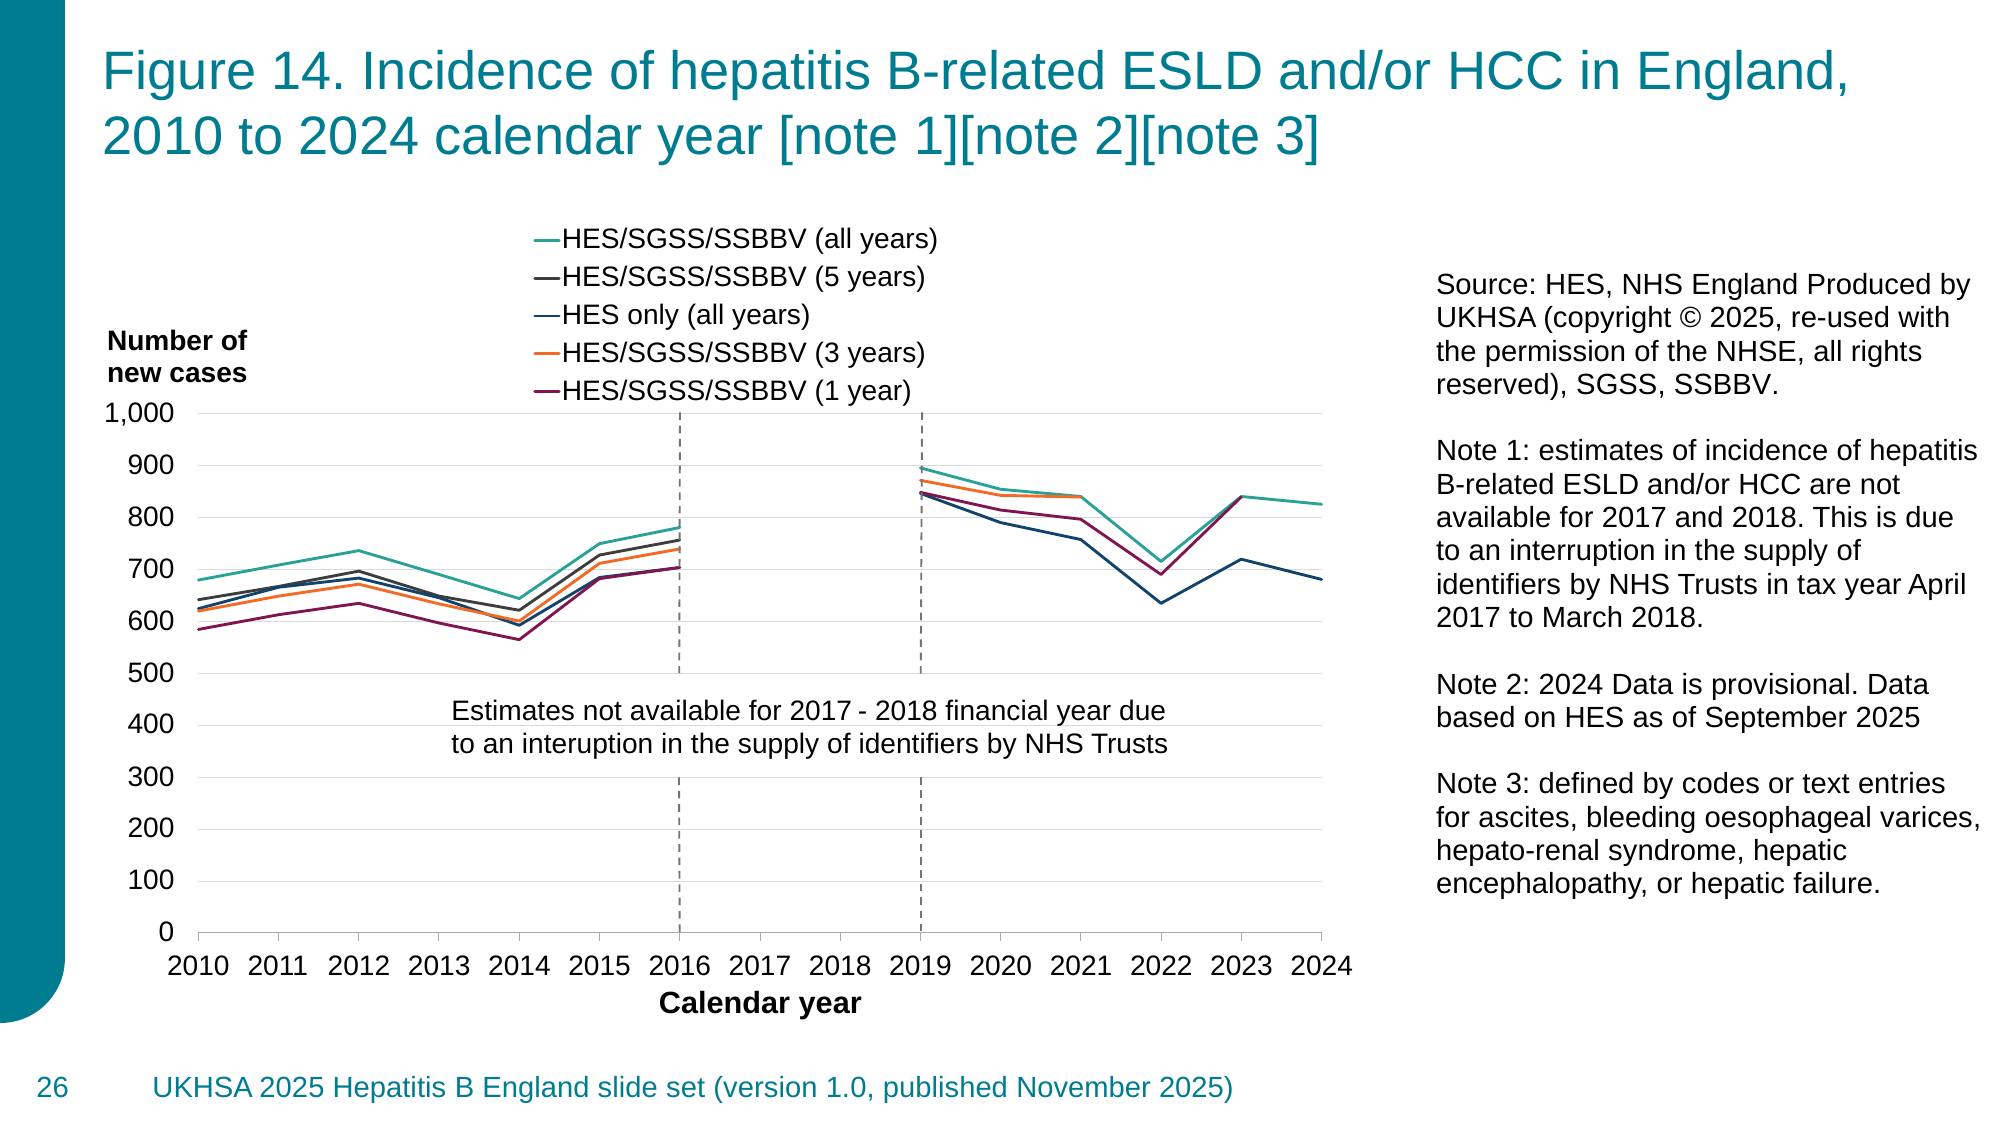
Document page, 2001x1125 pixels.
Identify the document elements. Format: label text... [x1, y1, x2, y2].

title Figure 14. Incidence of hepatitis B-related ESLD and/or HCC in England, 2010 to 2024 calendar year [note 1][note 2][note 3] [87, 0, 1913, 167]
picture [102, 214, 1361, 1033]
text_box [21, 1056, 120, 1117]
text_box UKHSA 2025 Hepatitis B England slide set (version 1.0, published November 2025) [137, 1056, 1780, 1116]
text_box Source: HES, NHS England Produced by UKHSA (copyright © 2025, re-used with the permission of the NHSE, all rights reserved), SGSS, SSBBV. Note 1: estimates of incidence of hepatitis B-related ESLD and/or HCC are not available for 2017 and 2018. This is due to an interruption in the supply of identifiers by NHS Trusts in tax year April 2017 to March 2018. Note 2: 2024 Data is provisional. Data based on HES as of September 2025 Note 3: defined by codes or text entries for ascites, bleeding oesophageal varices, hepato-renal syndrome, hepatic encephalopathy, or hepatic failure. [1421, 259, 2000, 915]
